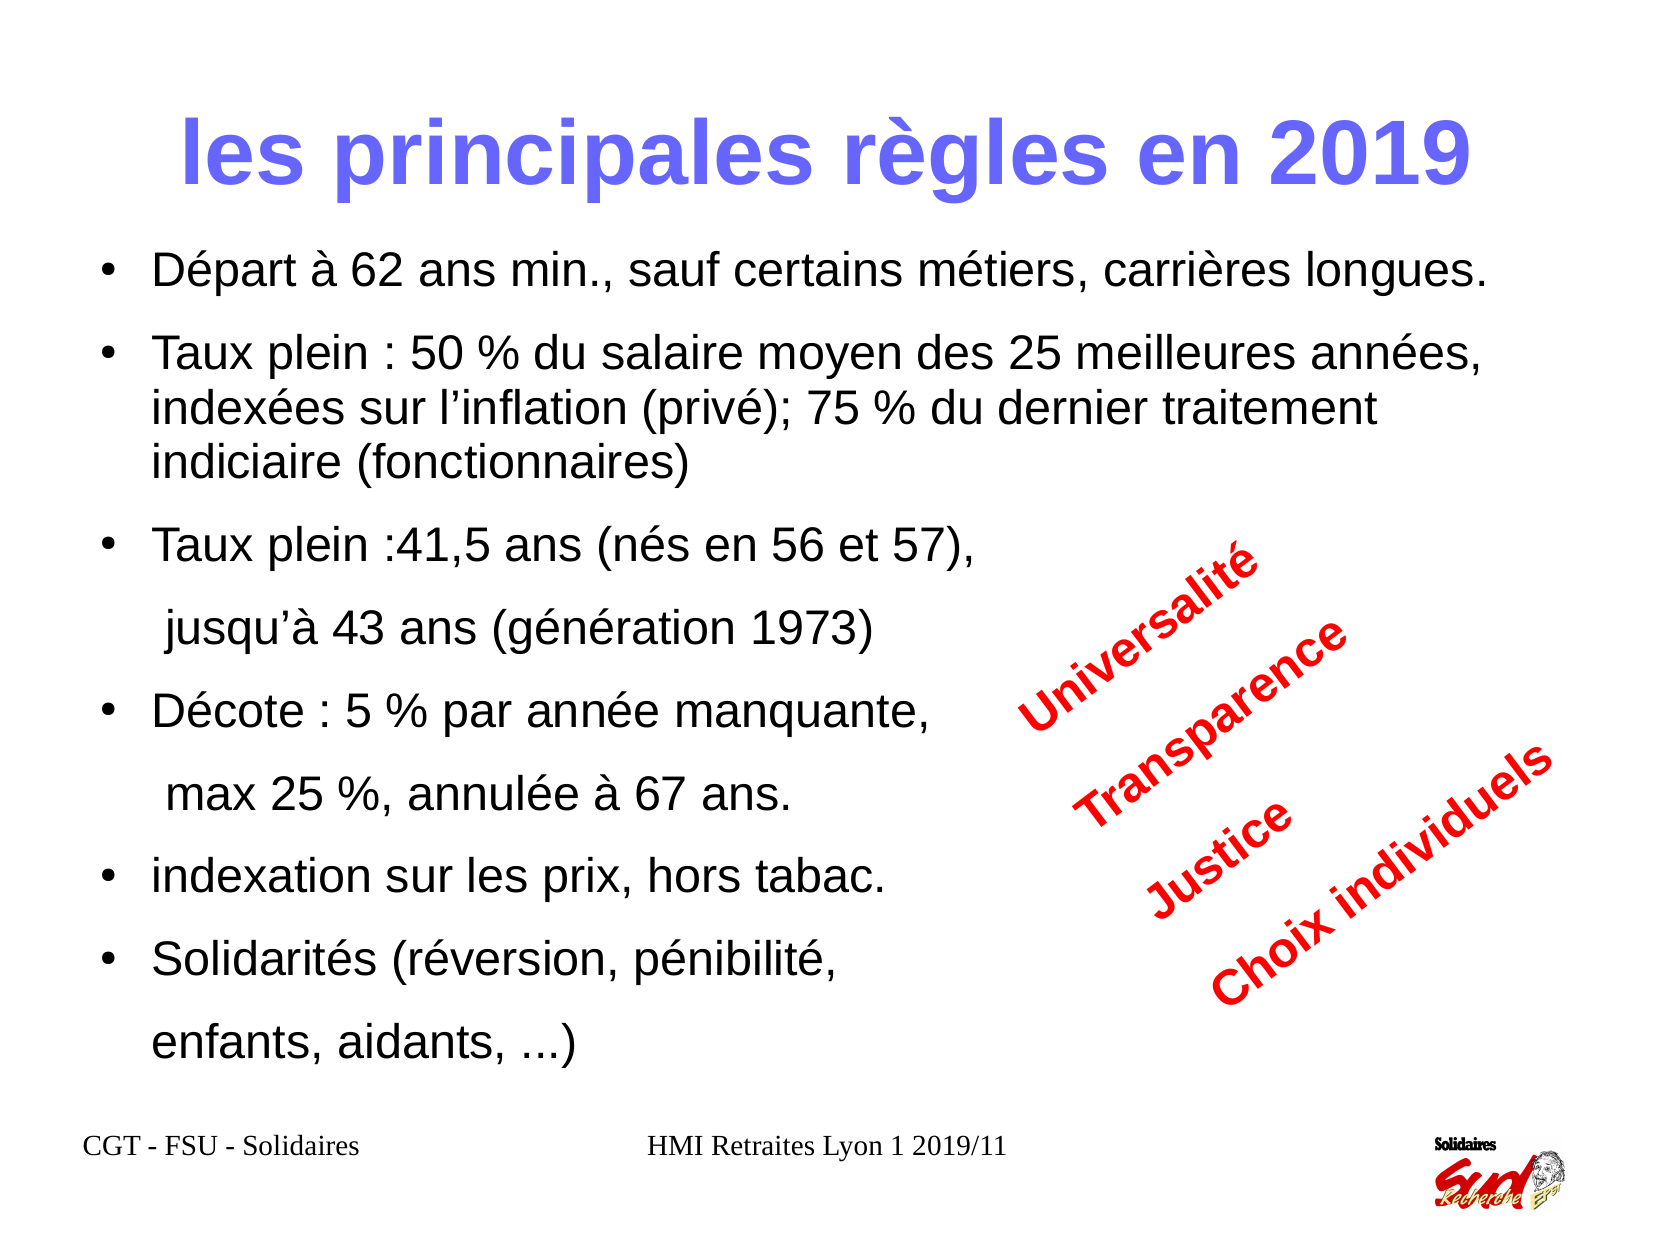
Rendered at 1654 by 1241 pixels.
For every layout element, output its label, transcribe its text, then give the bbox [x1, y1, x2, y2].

list Départ à 62 ans min., sauf certains métiers, carrières longues. Taux plein : 50 % du salaire moyen des 25 meilleures années, indexées sur l’inflation (privé); 75 % du dernier traitement indiciaire (fonctionnaires) Taux plein :41,5 ans (nés en 56 et 57), jusqu’à 43 ans (génération 1973) Décote : 5 % par année manquante, max 25 %, annulée à 67 ans. indexation sur les prix, hors tabac. Solidarités (réversion, pénibilité, enfants, aidants, ...) [82, 242, 1571, 1075]
title les principales règles en 2019 [82, 49, 1571, 242]
title Universalité Transparence Justice Choix individuels [997, 340, 1654, 1220]
picture [1435, 1137, 1565, 1210]
